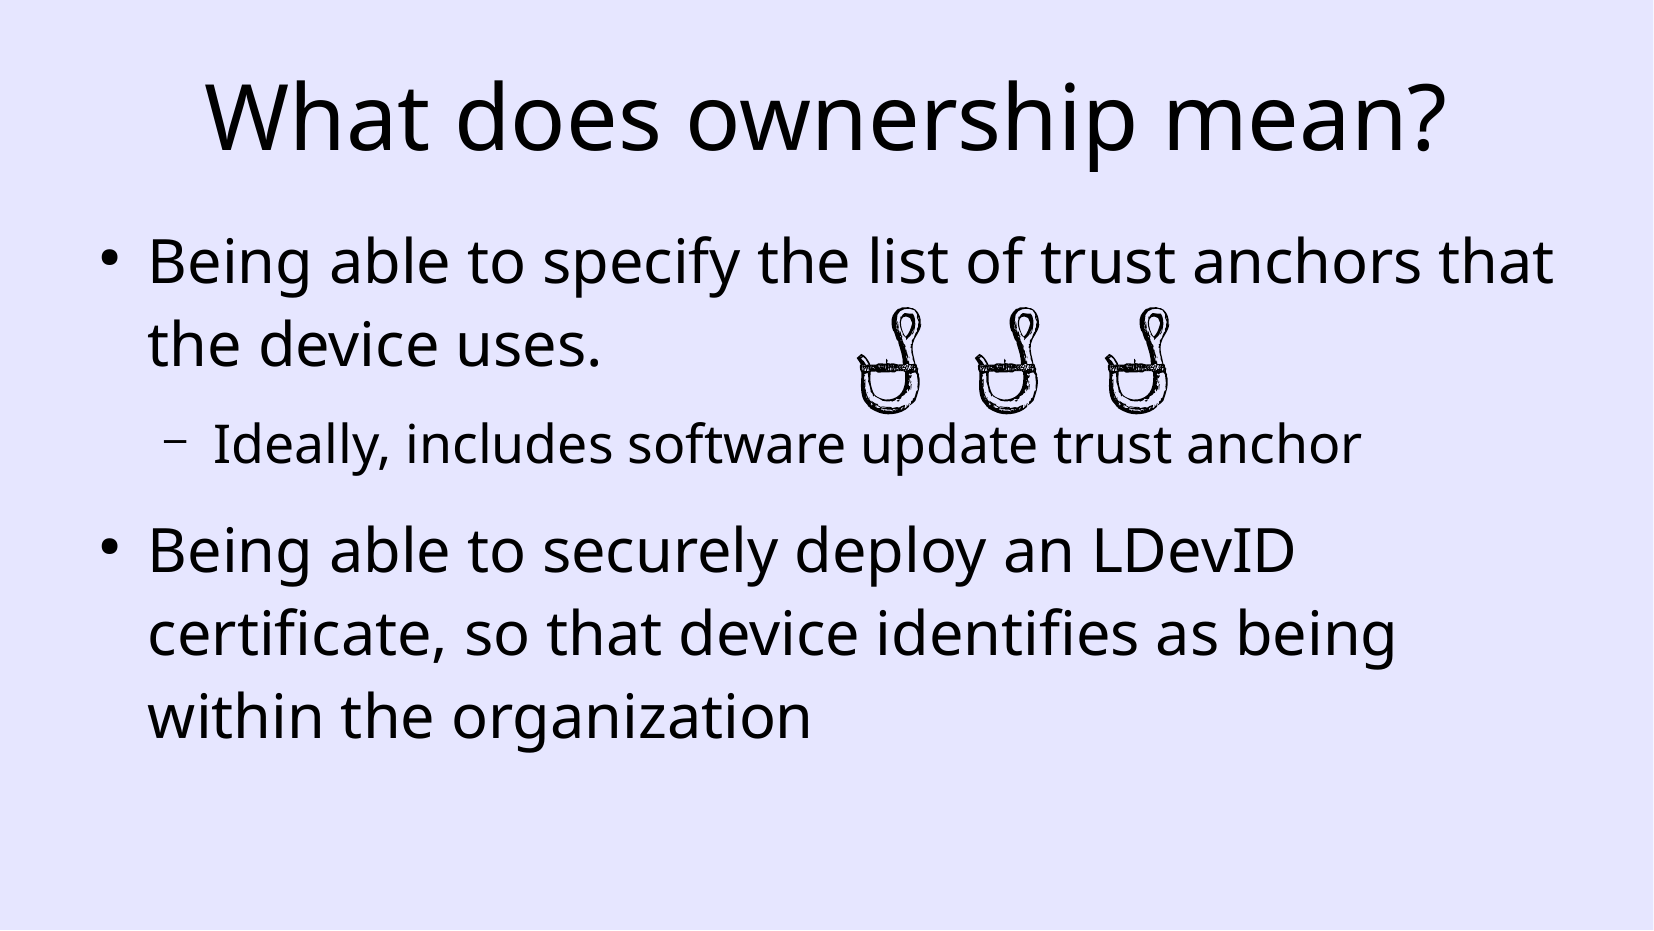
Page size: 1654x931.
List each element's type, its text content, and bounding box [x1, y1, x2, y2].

picture [1104, 307, 1170, 415]
picture [856, 307, 922, 415]
picture [974, 307, 1040, 415]
title What does ownership mean? [82, 37, 1571, 193]
list Being able to specify the list of trust anchors that the device uses. Ideally, includes software update trust anchor Being able to securely deploy an LDevID certificate, so that device identifies as being within the organization [82, 217, 1571, 758]
